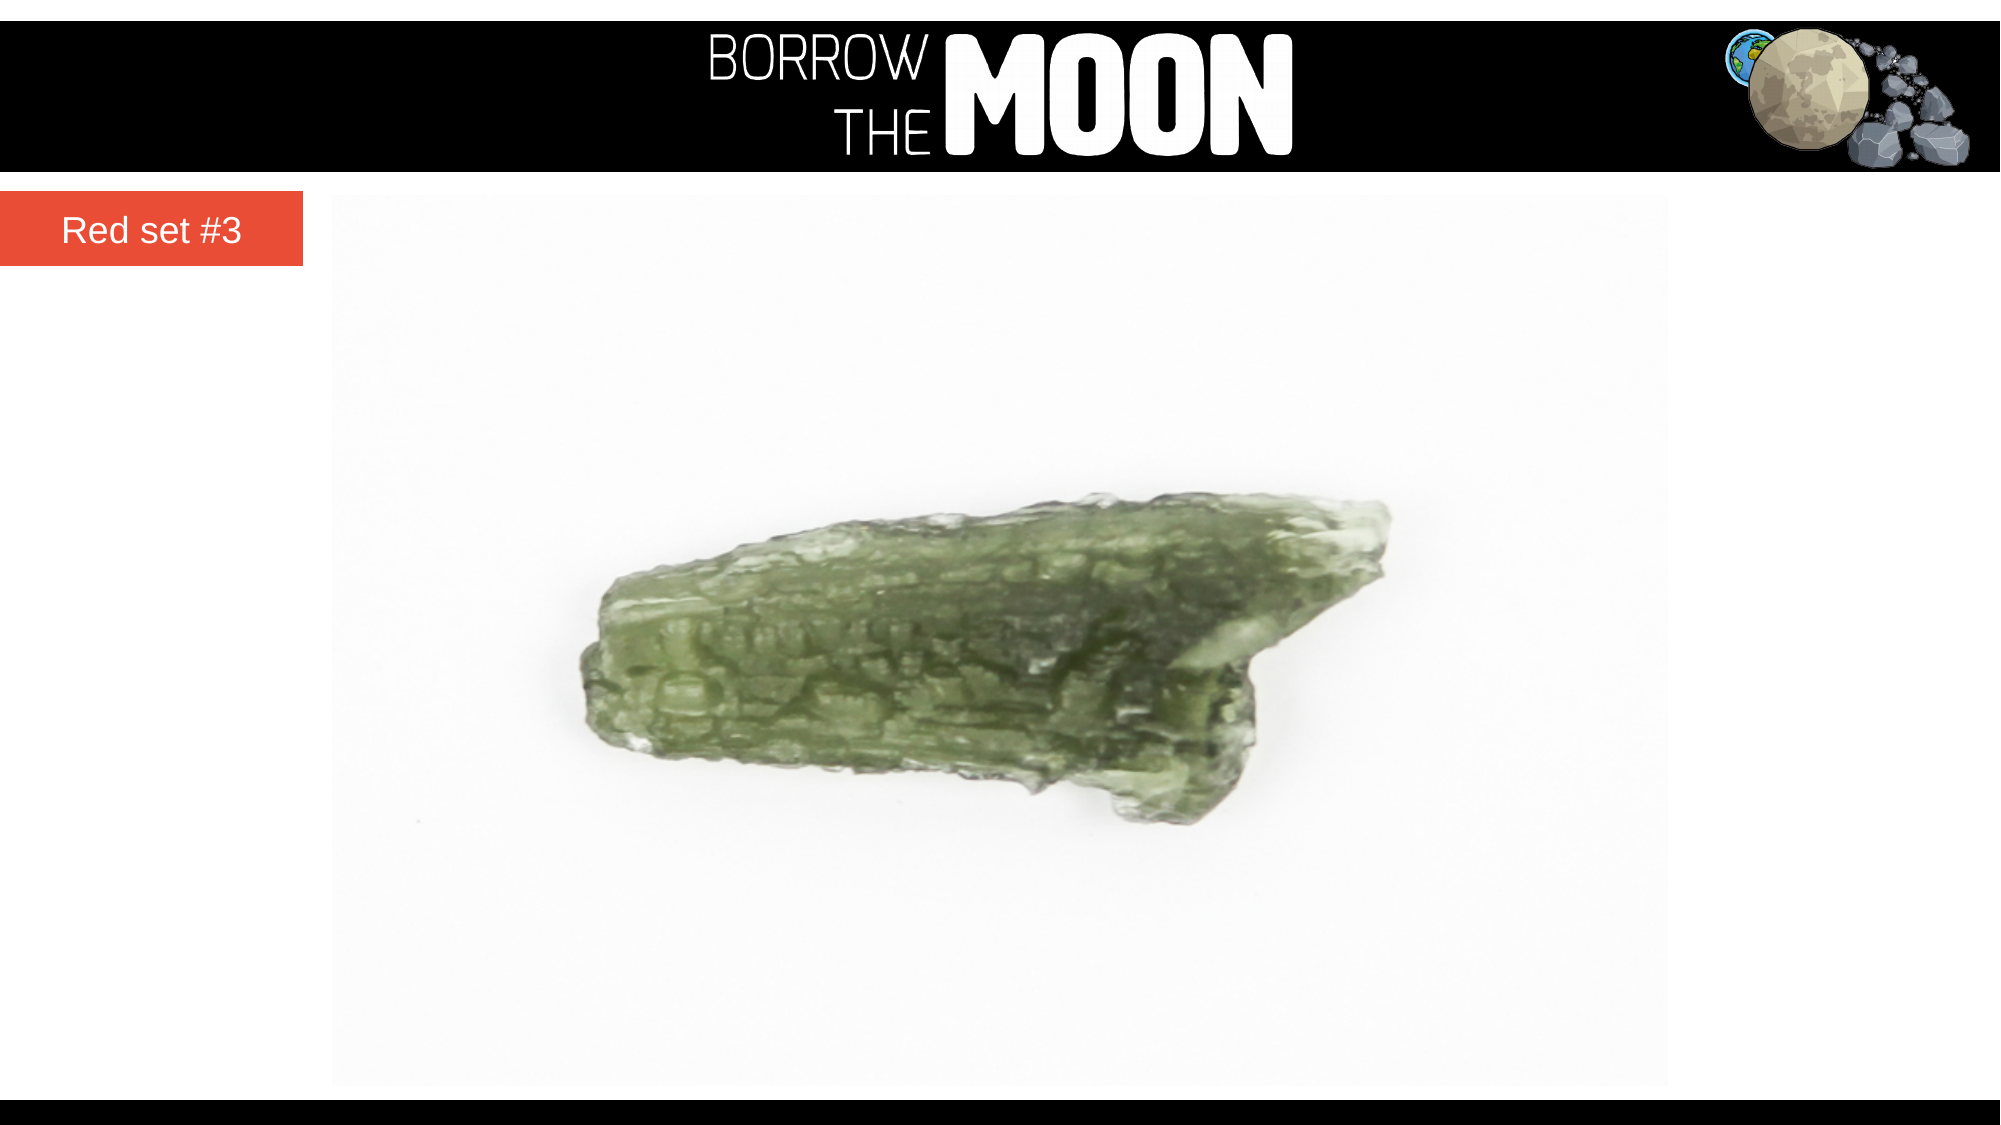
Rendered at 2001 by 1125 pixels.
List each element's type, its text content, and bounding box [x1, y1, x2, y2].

text_box Red set #3 [0, 191, 303, 266]
picture [332, 195, 1668, 1086]
